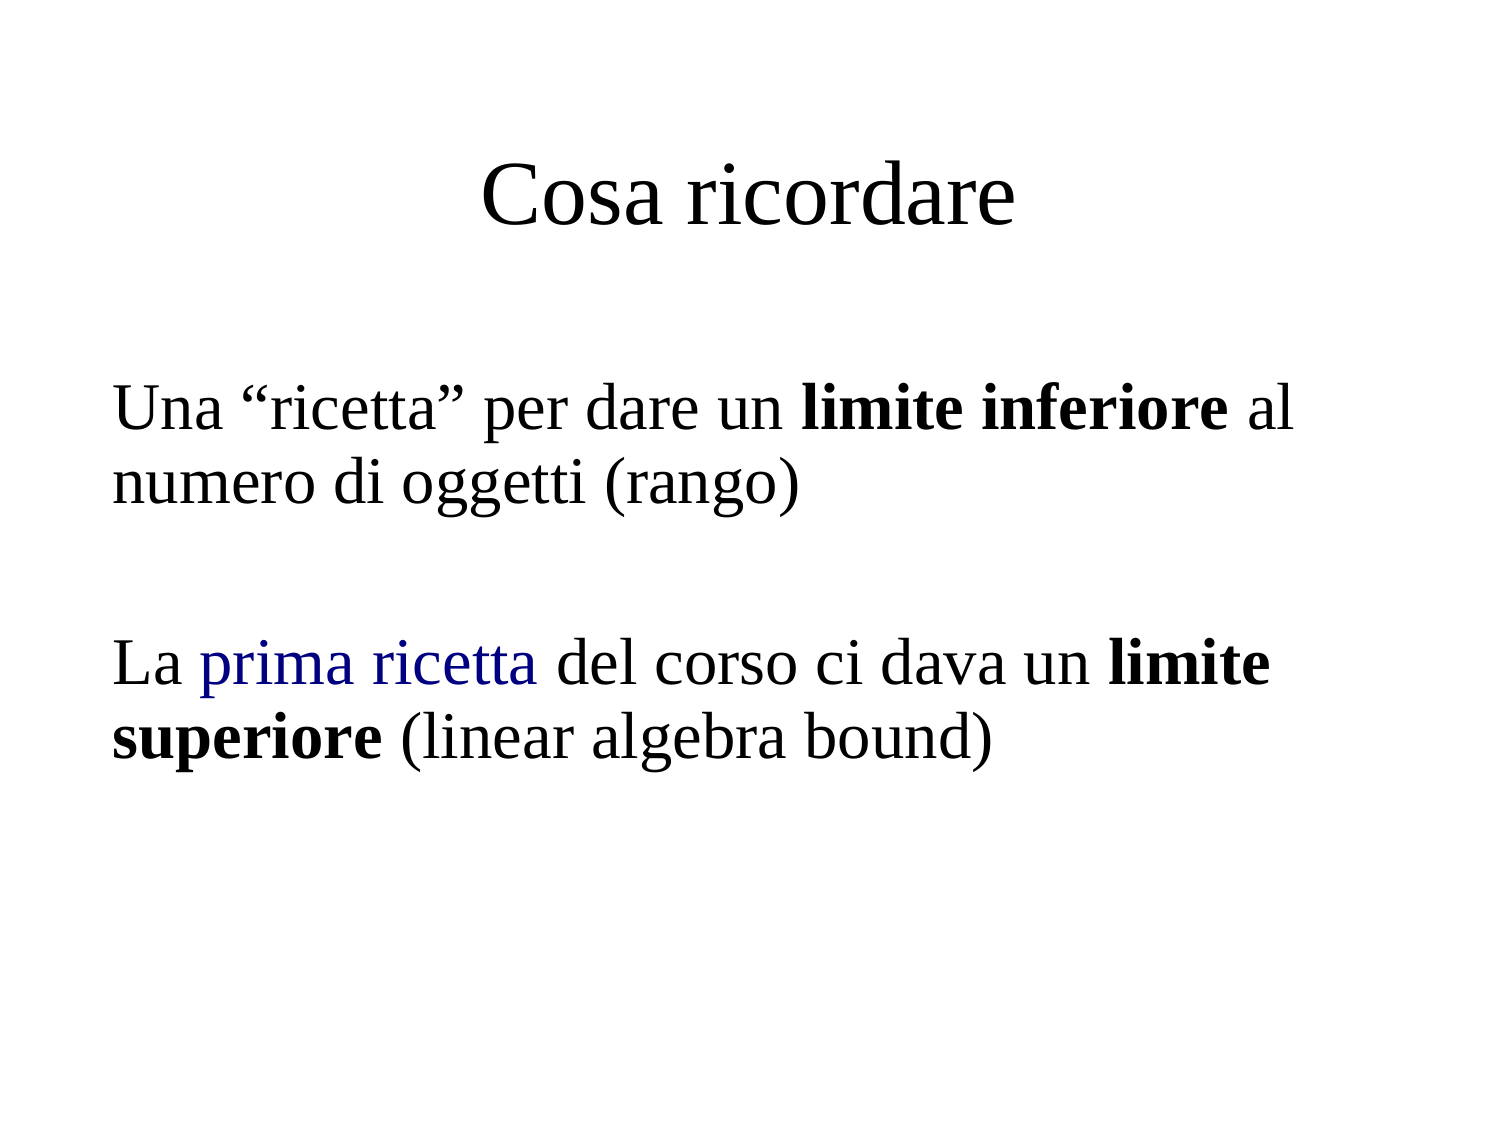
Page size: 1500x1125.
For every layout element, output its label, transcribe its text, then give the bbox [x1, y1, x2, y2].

subtitle Una “ricetta” per dare un limite inferiore al numero di oggetti (rango) La prima ricetta del corso ci dava un limite superiore (linear algebra bound) [112, 332, 1387, 993]
title Cosa ricordare [112, 99, 1387, 288]
